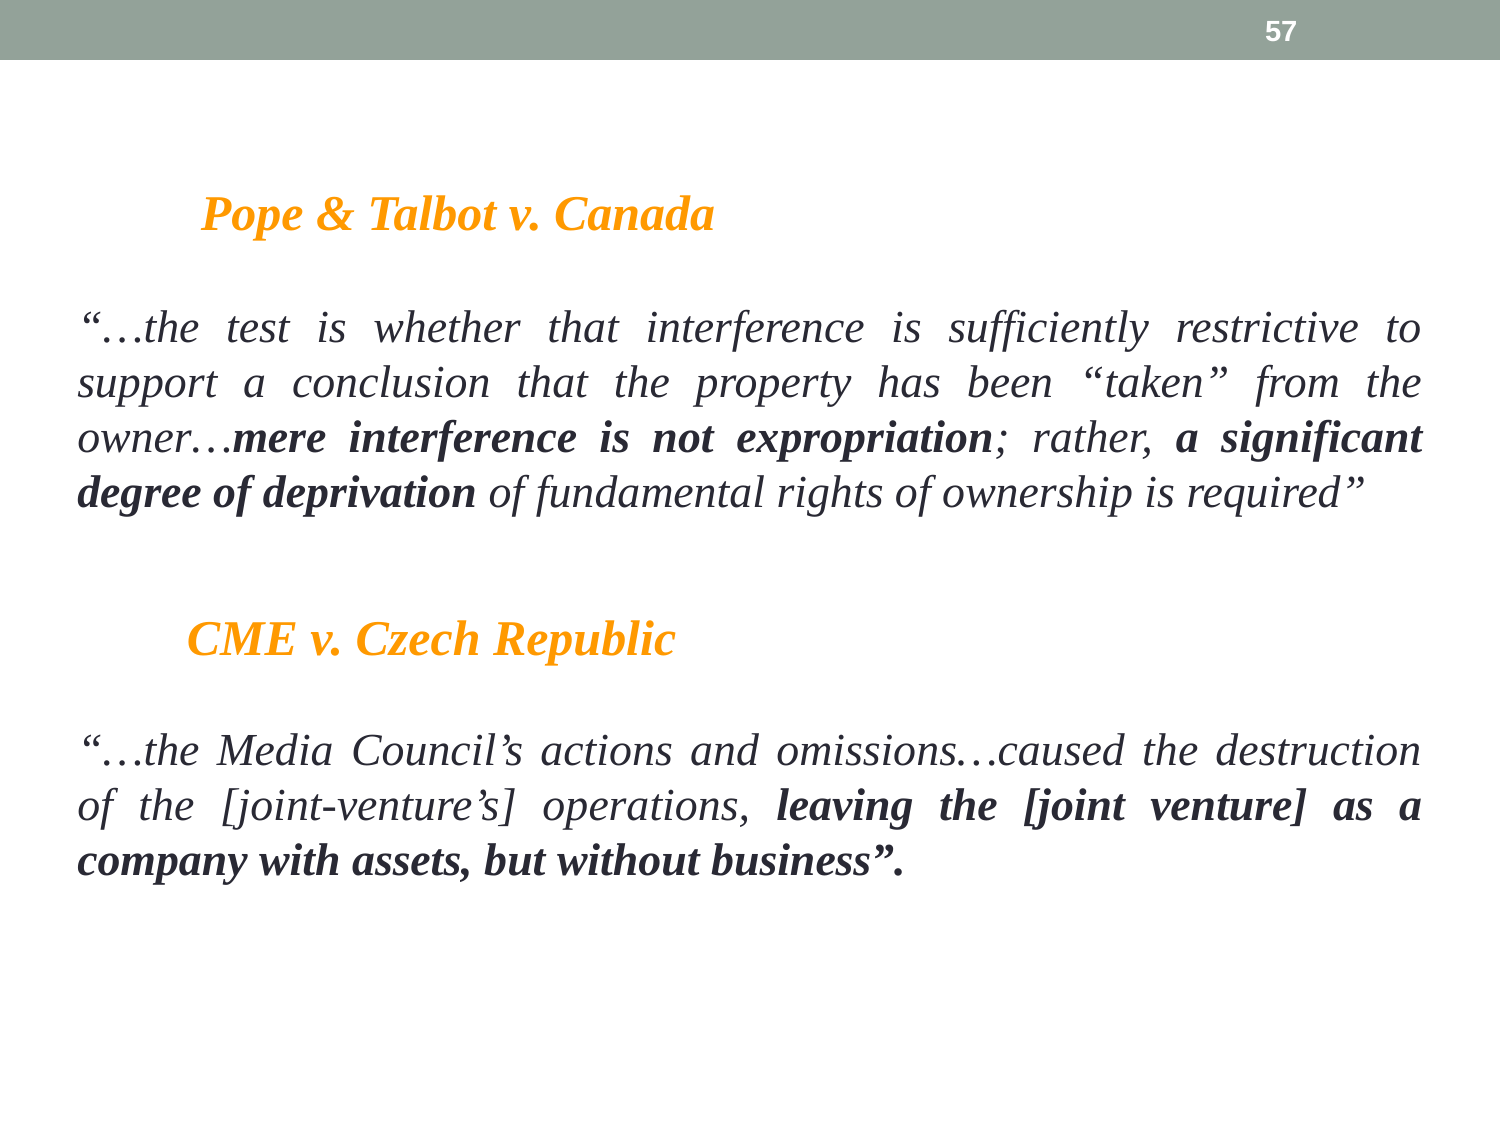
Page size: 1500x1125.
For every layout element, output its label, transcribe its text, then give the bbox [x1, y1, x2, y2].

slide_number <編號> [1250, 3, 1425, 57]
text_box Pope & Talbot v. Canada [186, 172, 731, 248]
text_box CME v. Czech Republic [172, 597, 692, 673]
text_box “…the Media Council’s actions and omissions…caused the destruction of the [joint-venture’s] operations, leaving the [joint venture] as a company with assets, but without business”. [62, 712, 1438, 948]
text_box “…the test is whether that interference is sufficiently restrictive to support a conclusion that the property has been “taken” from the owner…mere interference is not expropriation; rather, a significant degree of deprivation of fundamental rights of ownership is required” [62, 289, 1438, 524]
